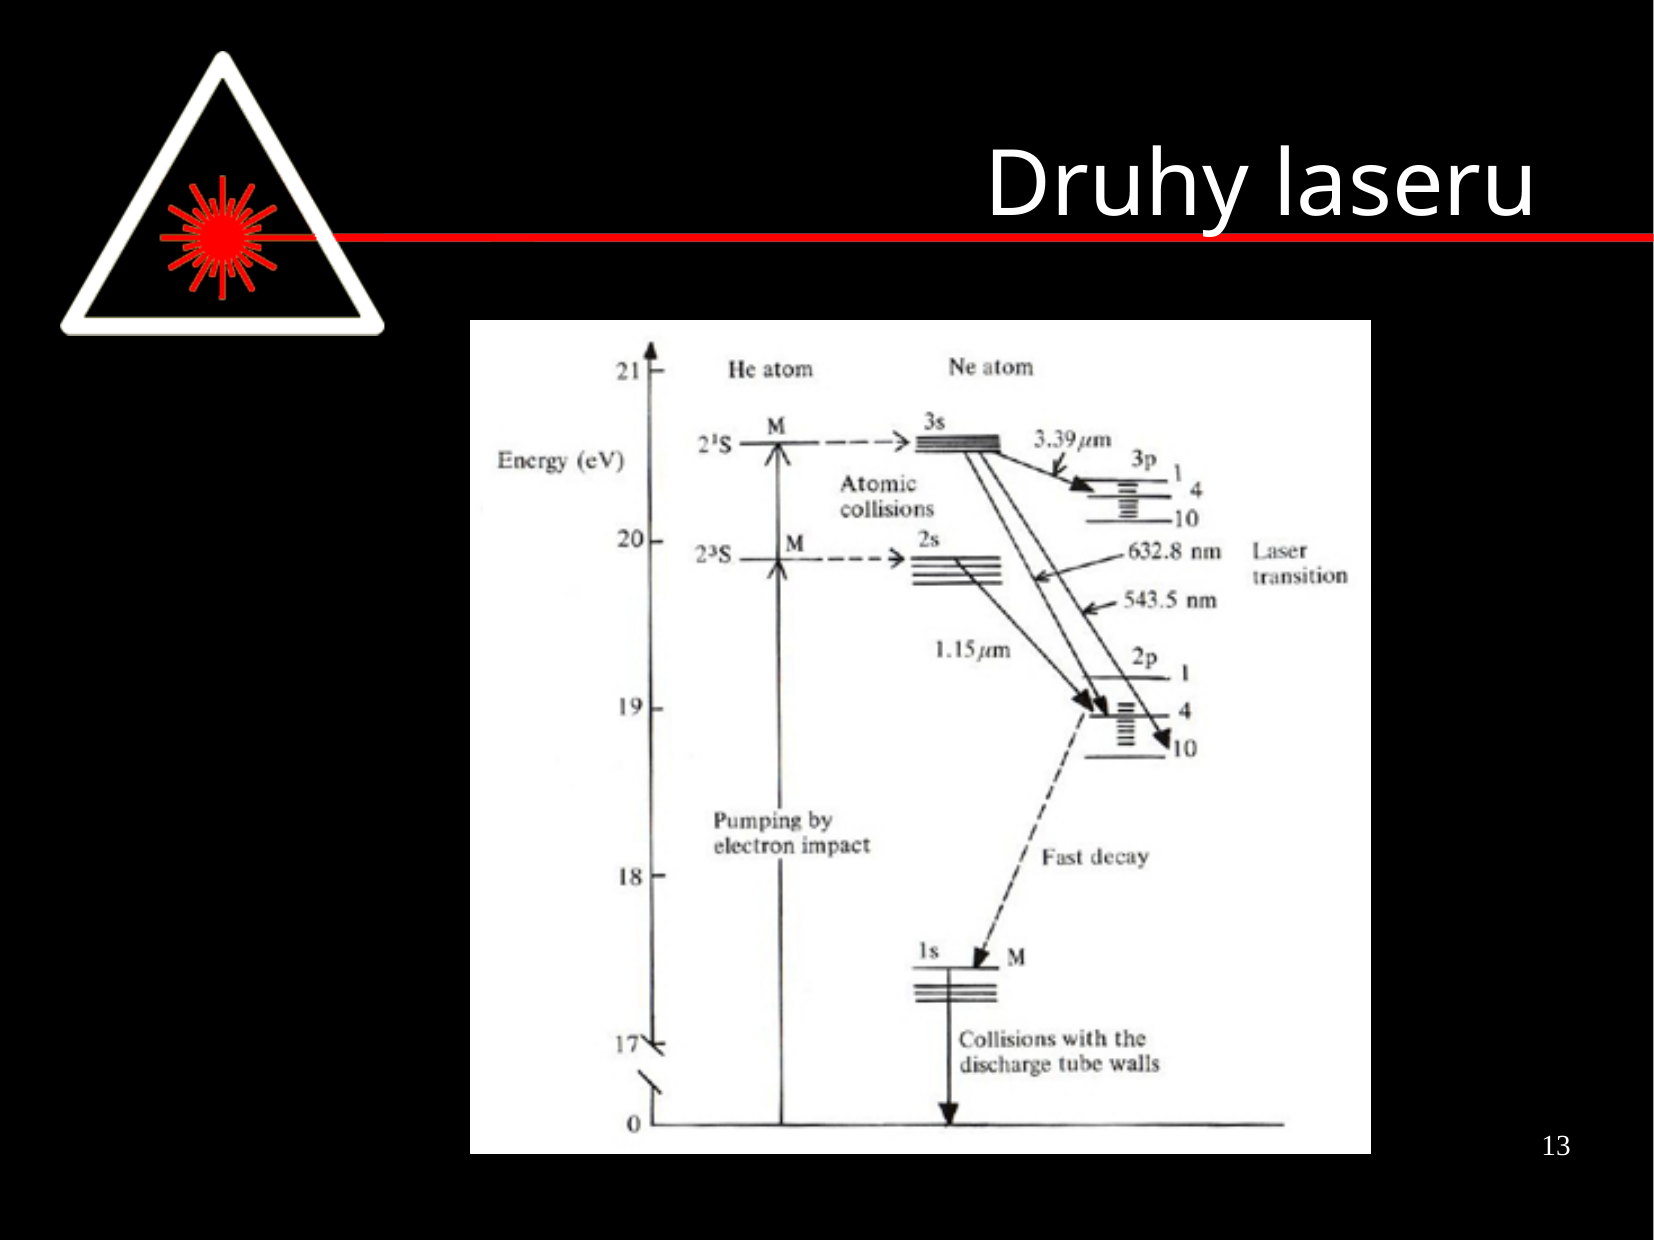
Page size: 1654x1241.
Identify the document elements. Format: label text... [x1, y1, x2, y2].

picture [60, 51, 1654, 1154]
title Druhy laseru [50, 75, 1540, 283]
